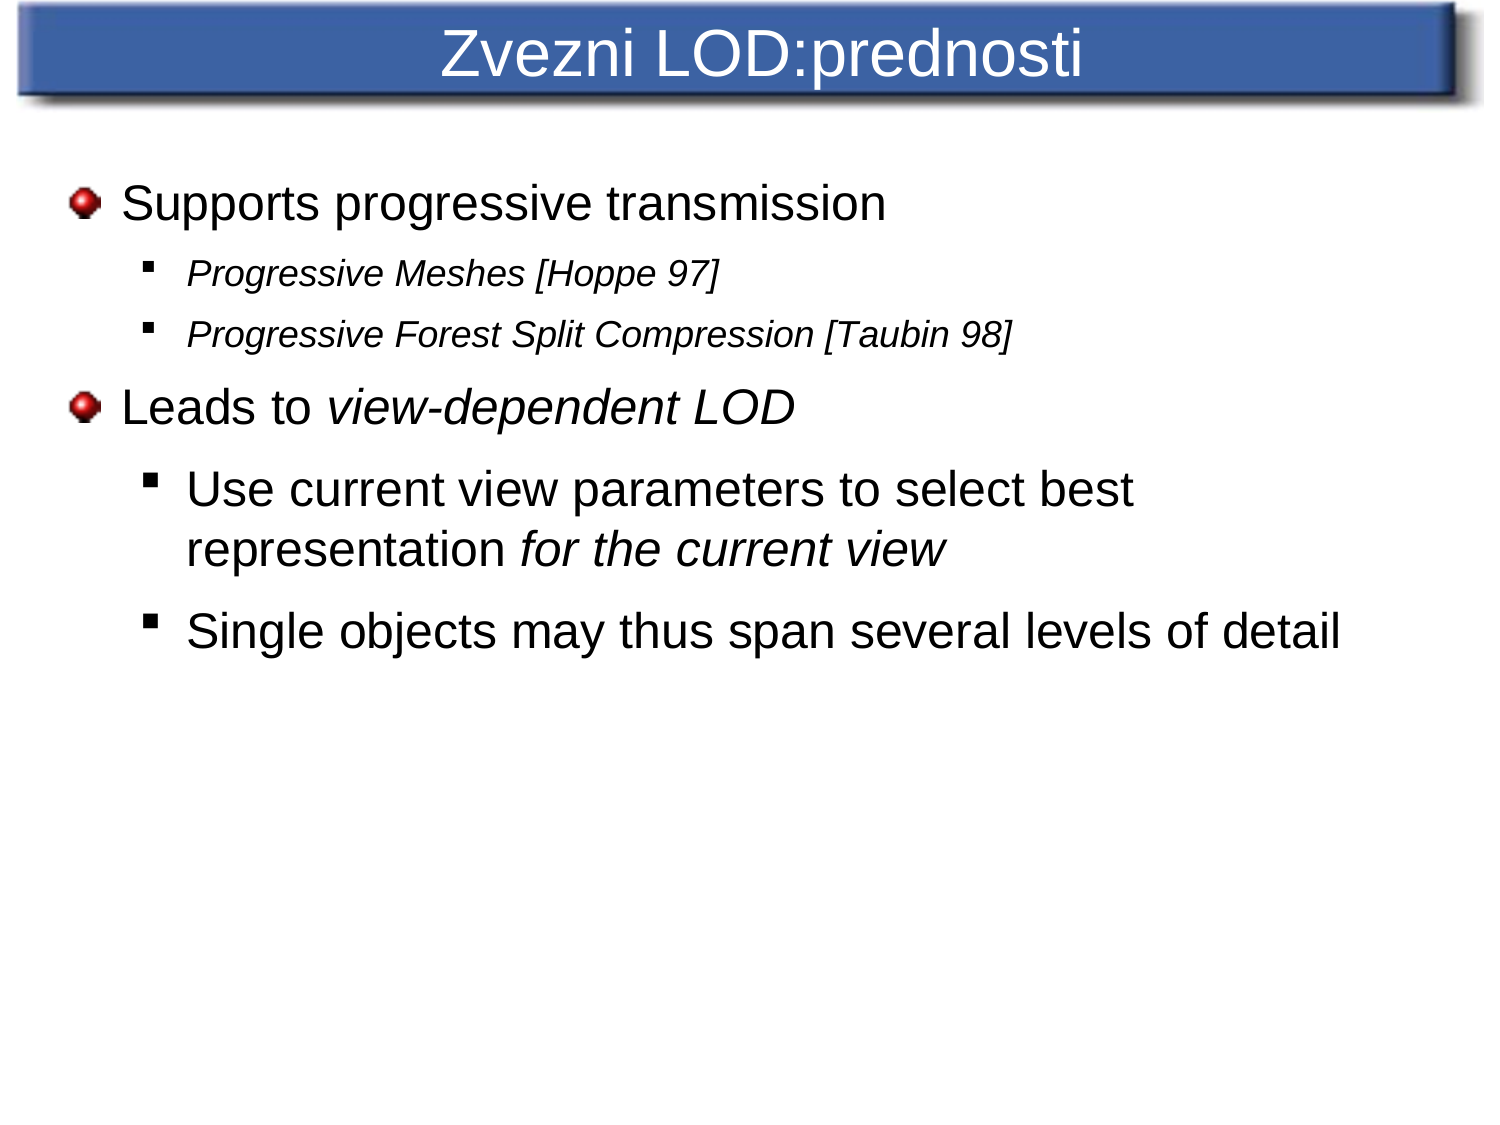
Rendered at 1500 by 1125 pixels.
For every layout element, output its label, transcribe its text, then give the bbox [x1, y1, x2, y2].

list Supports progressive transmission Progressive Meshes [Hoppe 97] Progressive Forest Split Compression [Taubin 98] Leads to view-dependent LOD Use current view parameters to select best representation for the current view Single objects may thus span several levels of detail [50, 162, 1463, 1088]
title Zvezni LOD:prednosti [24, 0, 1500, 100]
picture [16, 0, 1484, 113]
